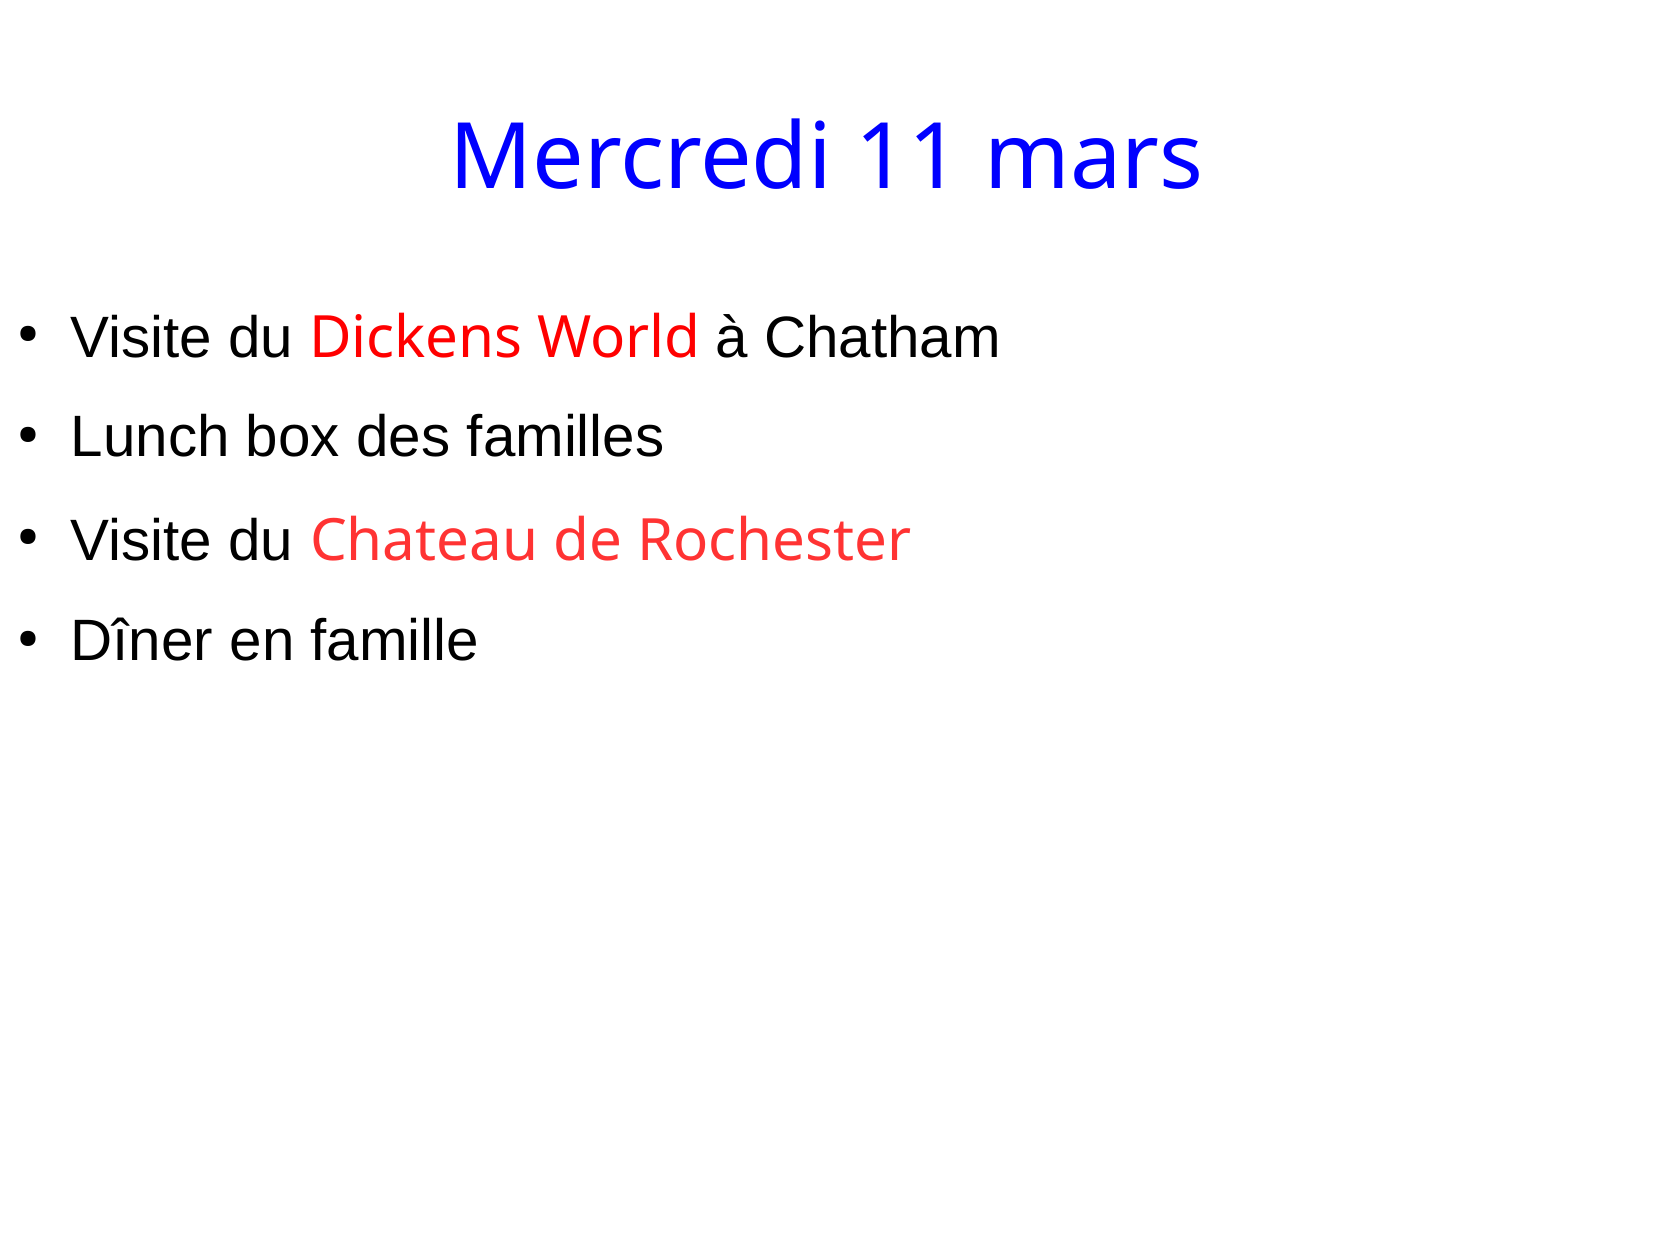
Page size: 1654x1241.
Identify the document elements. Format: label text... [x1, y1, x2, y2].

list Visite du Dickens World à Chatham Lunch box des familles Visite du Chateau de Rochester Dîner en famille [0, 295, 1489, 1015]
title Mercredi 11 mars [82, 49, 1571, 257]
